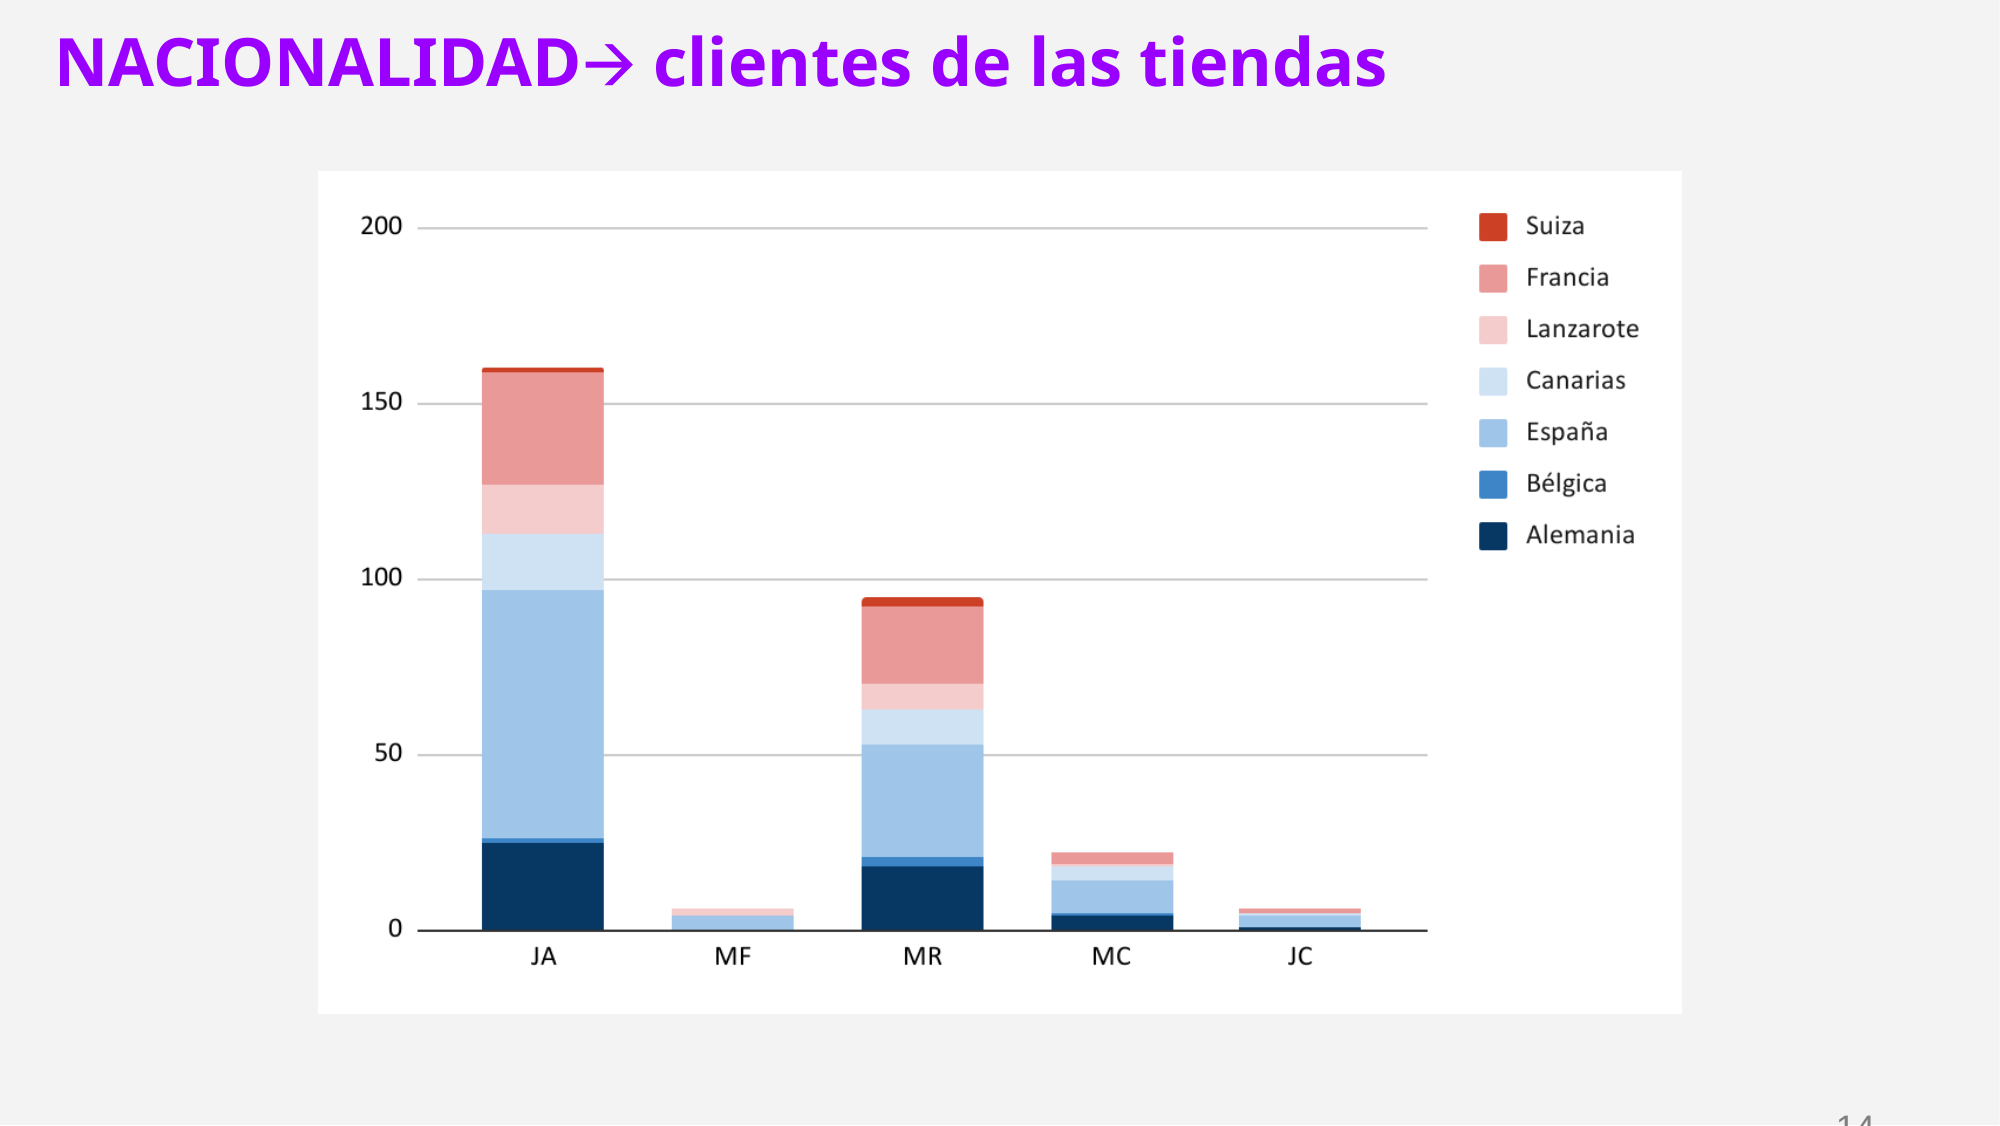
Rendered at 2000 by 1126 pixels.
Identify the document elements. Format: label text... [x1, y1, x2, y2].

slide_number <number> [1426, 1096, 1894, 1126]
text_box NACIONALIDAD🡪 clientes de las tiendas [54, 0, 1513, 120]
picture [318, 171, 1682, 1014]
